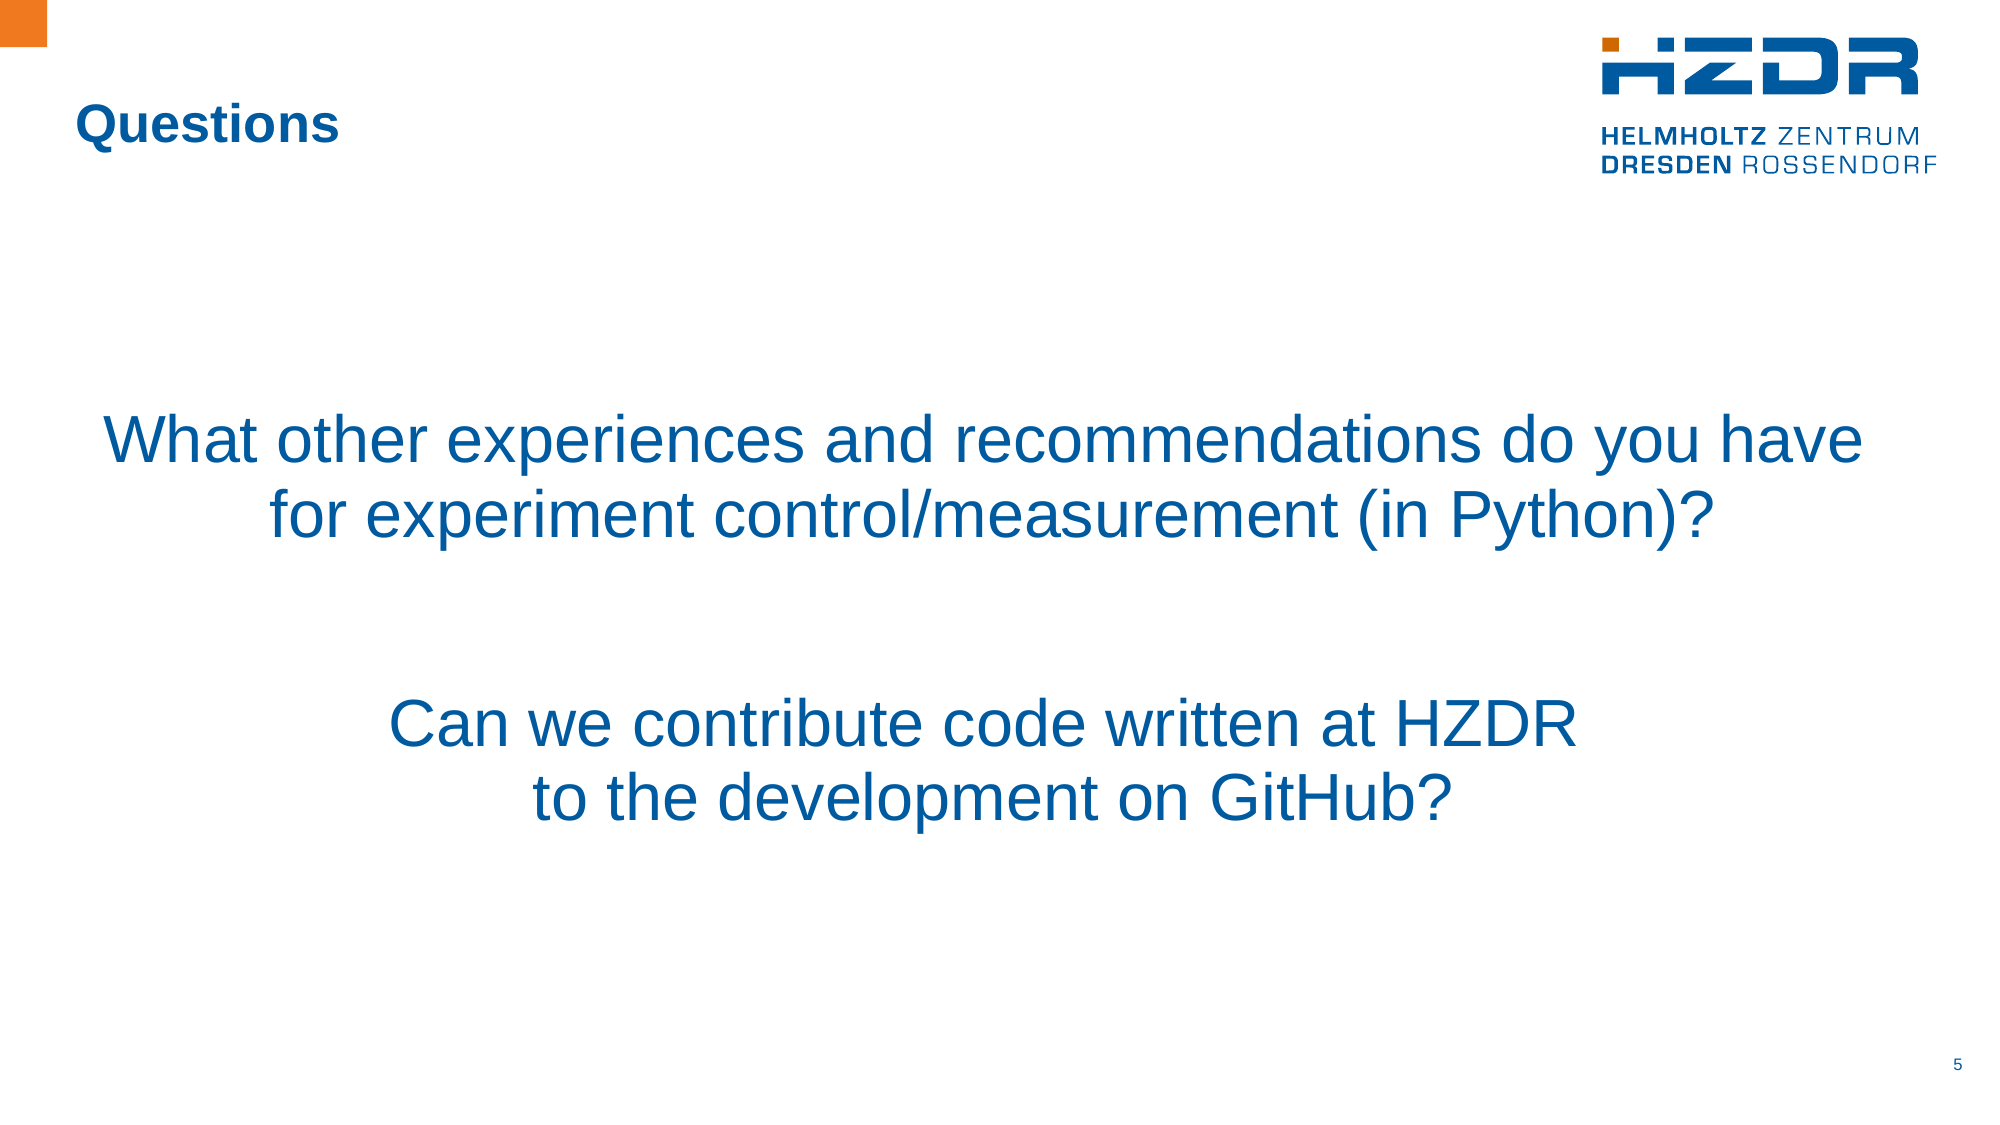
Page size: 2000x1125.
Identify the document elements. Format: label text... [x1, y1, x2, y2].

list What other experiences and recommendations do you have for experiment control/measurement (in Python)? Can we contribute code written at HZDR to the development on GitHub? [75, 262, 1913, 976]
title Questions [75, 52, 1875, 195]
